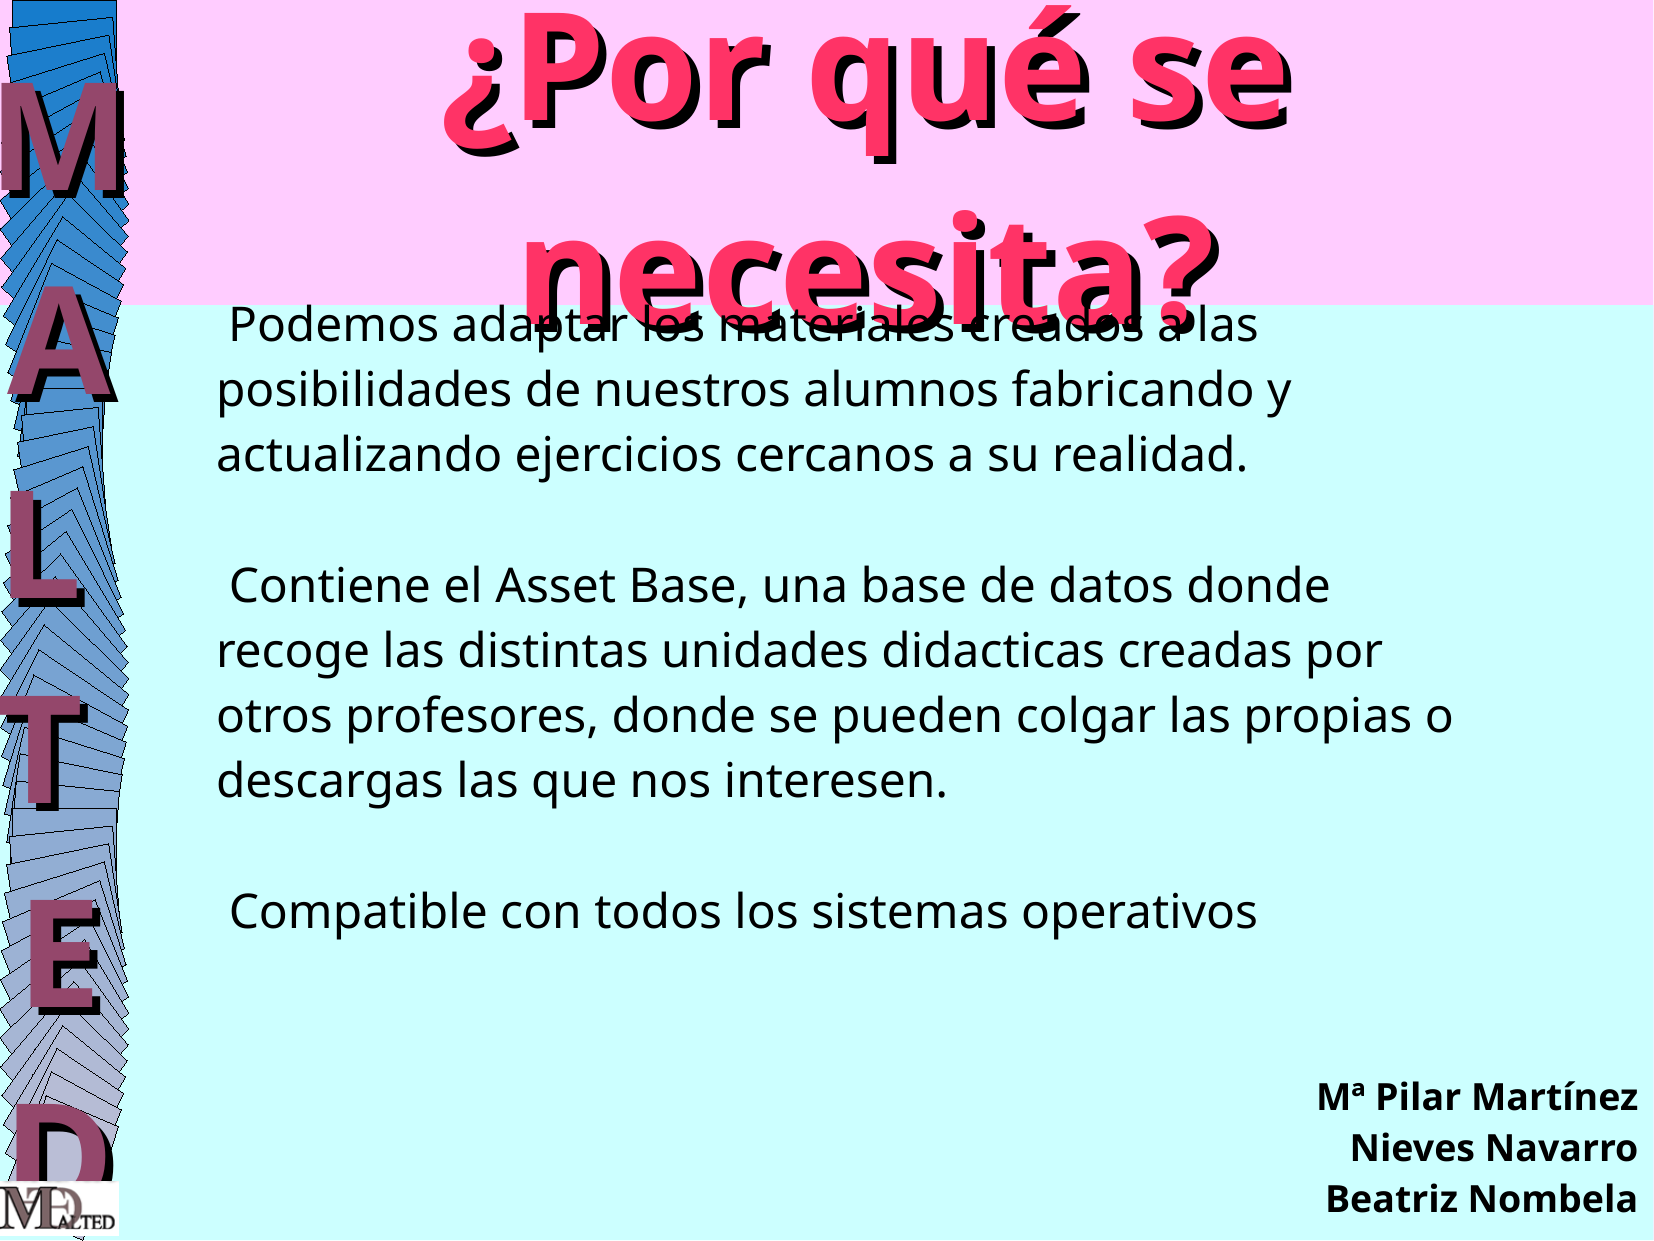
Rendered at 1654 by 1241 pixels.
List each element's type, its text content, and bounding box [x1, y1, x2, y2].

picture [0, 1181, 119, 1236]
text_box Podemos adaptar los materiales creados a las posibilidades de nuestros alumnos fabricando y actualizando ejercicios cercanos a su realidad. Contiene el Asset Base, una base de datos donde recoge las distintas unidades didacticas creadas por otros profesores, donde se pueden colgar las propias o descargas las que nos interesen. Compatible con todos los sistemas operativos [201, 282, 1477, 1114]
title ¿Por qué se necesita? [147, 75, 1583, 253]
